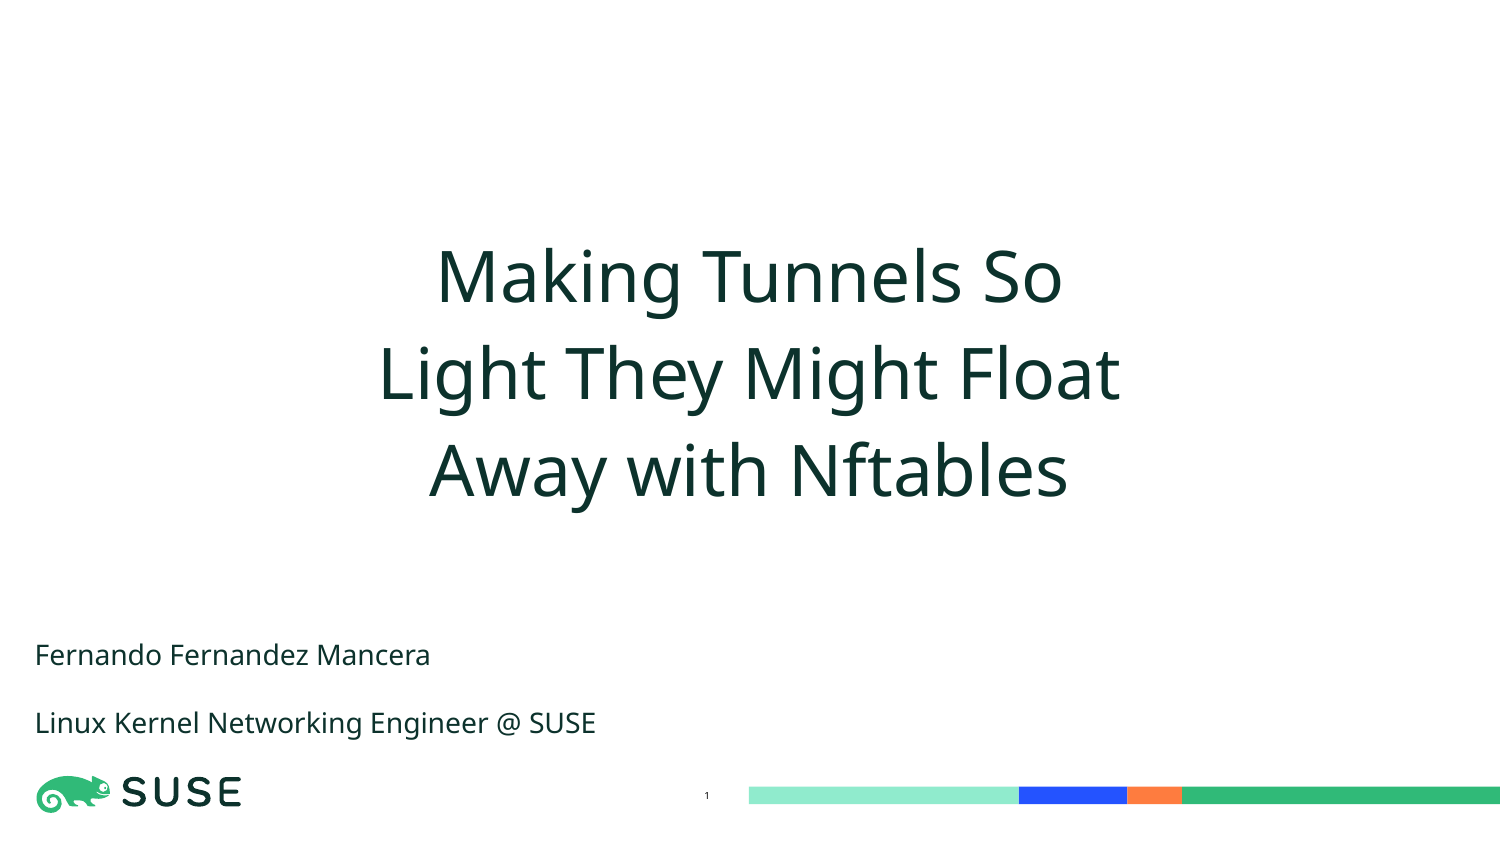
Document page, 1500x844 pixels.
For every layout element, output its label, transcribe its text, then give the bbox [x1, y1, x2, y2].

subtitle Fernando Fernandez Mancera Linux Kernel Networking Engineer @ SUSE [19, 614, 1095, 757]
title Making Tunnels So Light They Might Float Away with Nftables [358, 210, 1142, 548]
slide_number <number> [634, 773, 725, 818]
